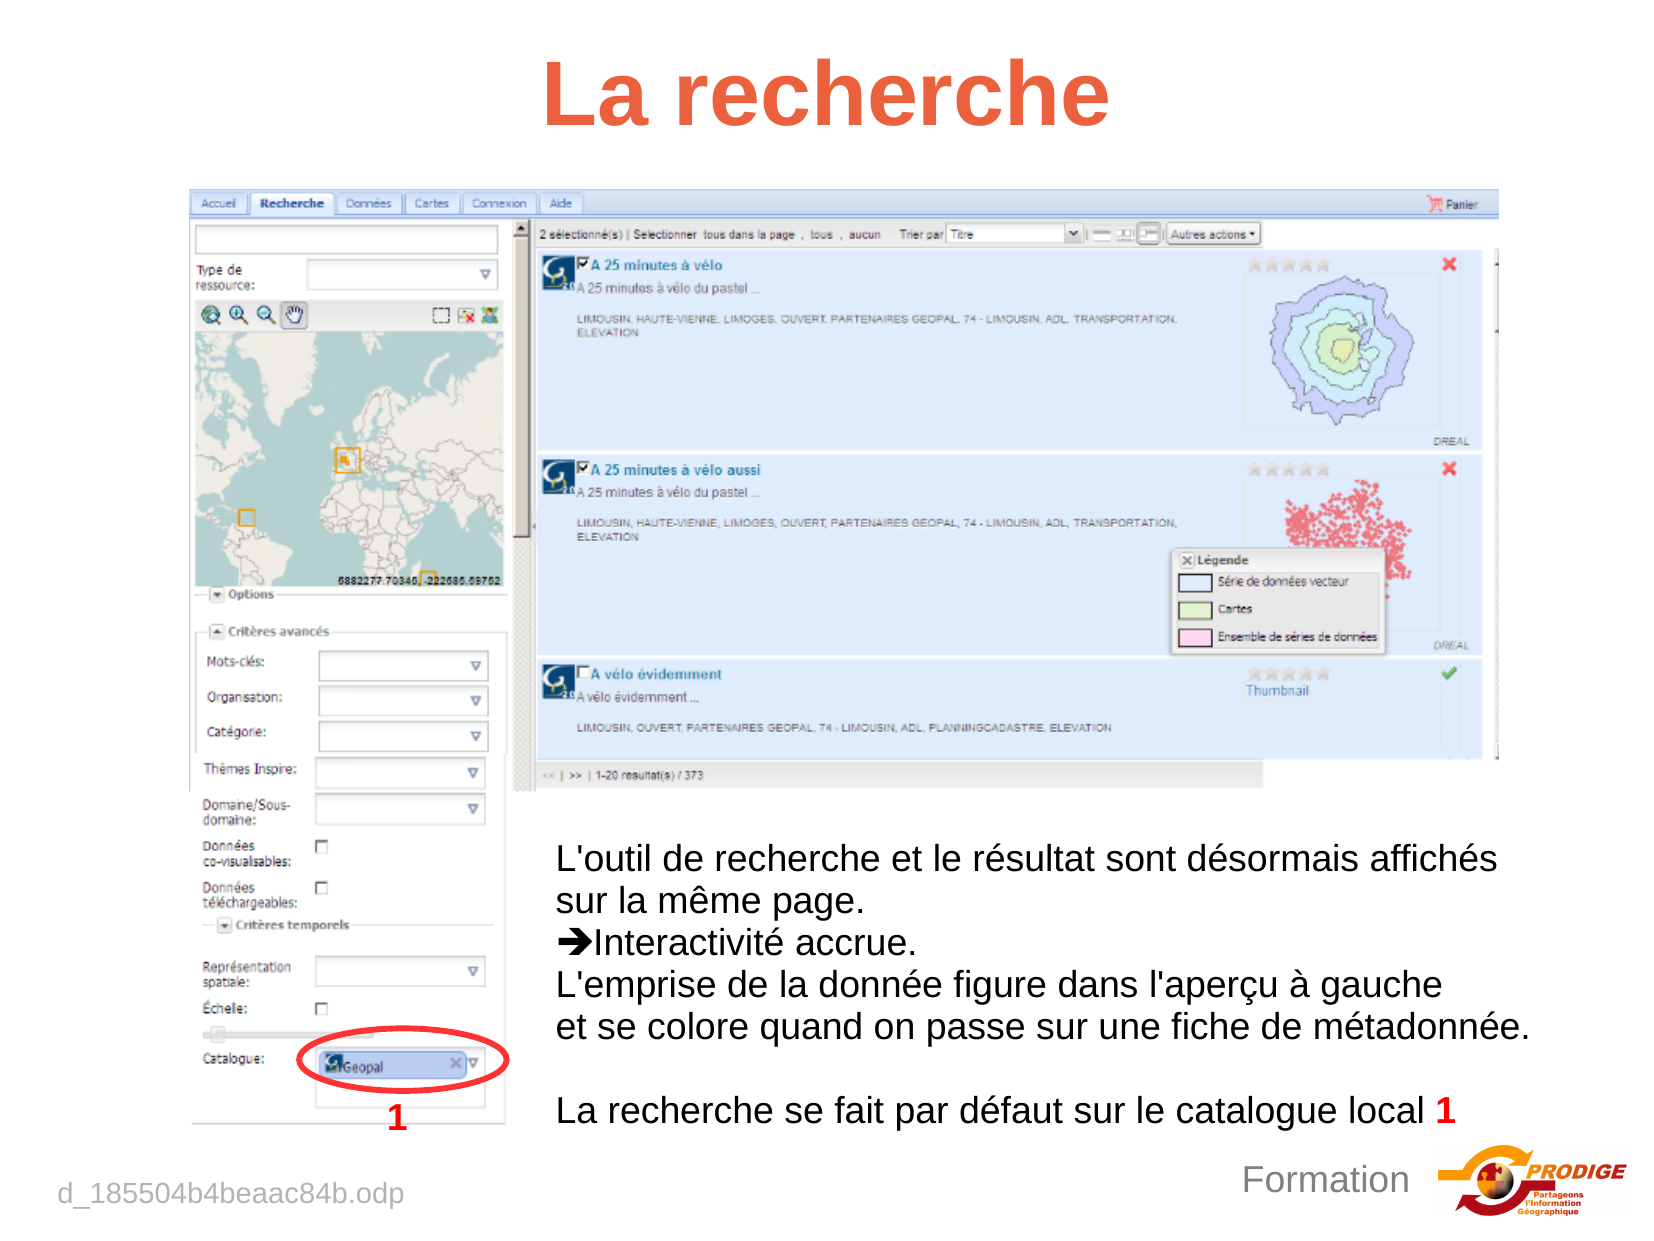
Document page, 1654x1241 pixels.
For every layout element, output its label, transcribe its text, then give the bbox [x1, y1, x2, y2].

text_box L'outil de recherche et le résultat sont désormais affichés sur la même page. Interactivité accrue. L'emprise de la donnée figure dans l'aperçu à gauche et se colore quand on passe sur une fiche de métadonnée. La recherche se fait par défaut sur le catalogue local 1 [540, 830, 1546, 1141]
title La recherche [82, 0, 1571, 198]
picture [303, 1032, 503, 1087]
picture [1438, 1145, 1627, 1216]
picture [189, 198, 1499, 1128]
text_box 1 [372, 1093, 423, 1165]
